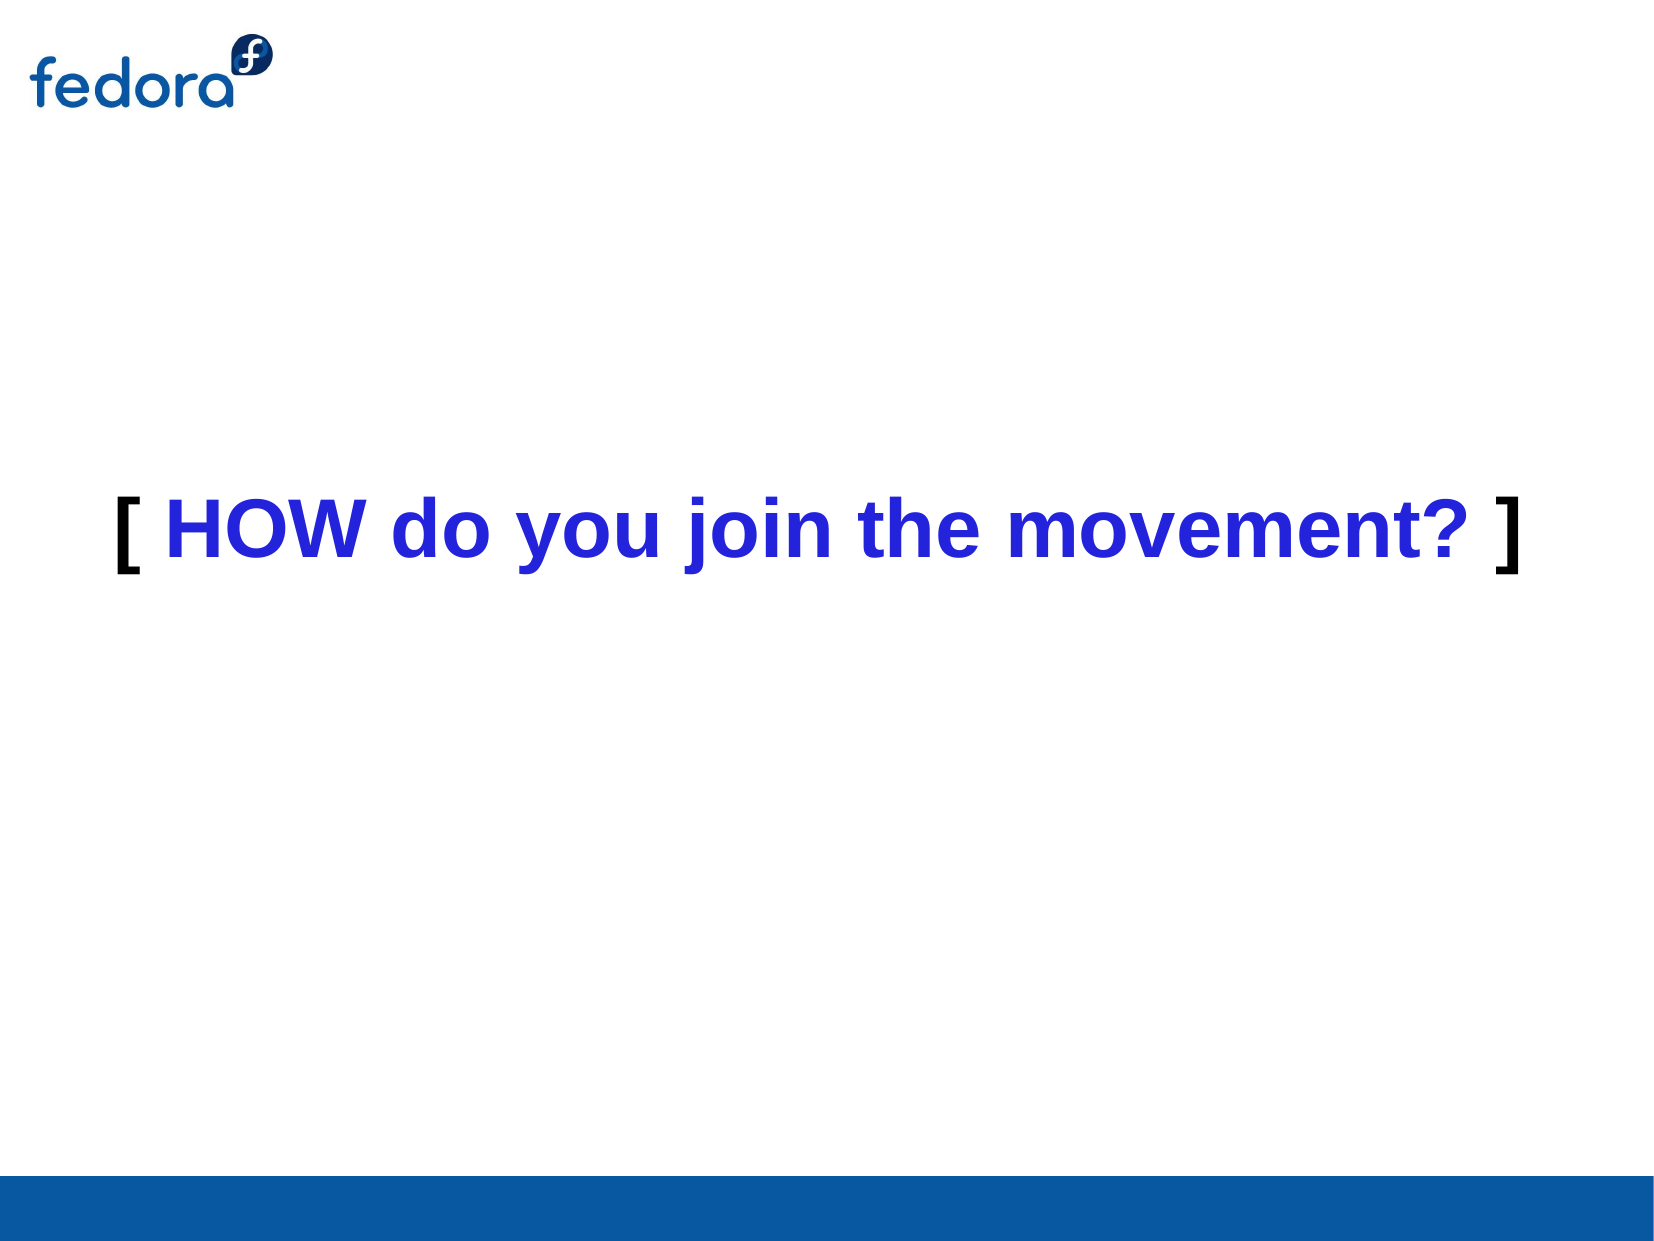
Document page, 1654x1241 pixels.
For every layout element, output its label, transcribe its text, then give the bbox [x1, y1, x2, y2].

picture [22, 27, 277, 115]
list [ HOW do you join the movement? ] [113, 411, 1544, 744]
picture [0, 1176, 1654, 1241]
